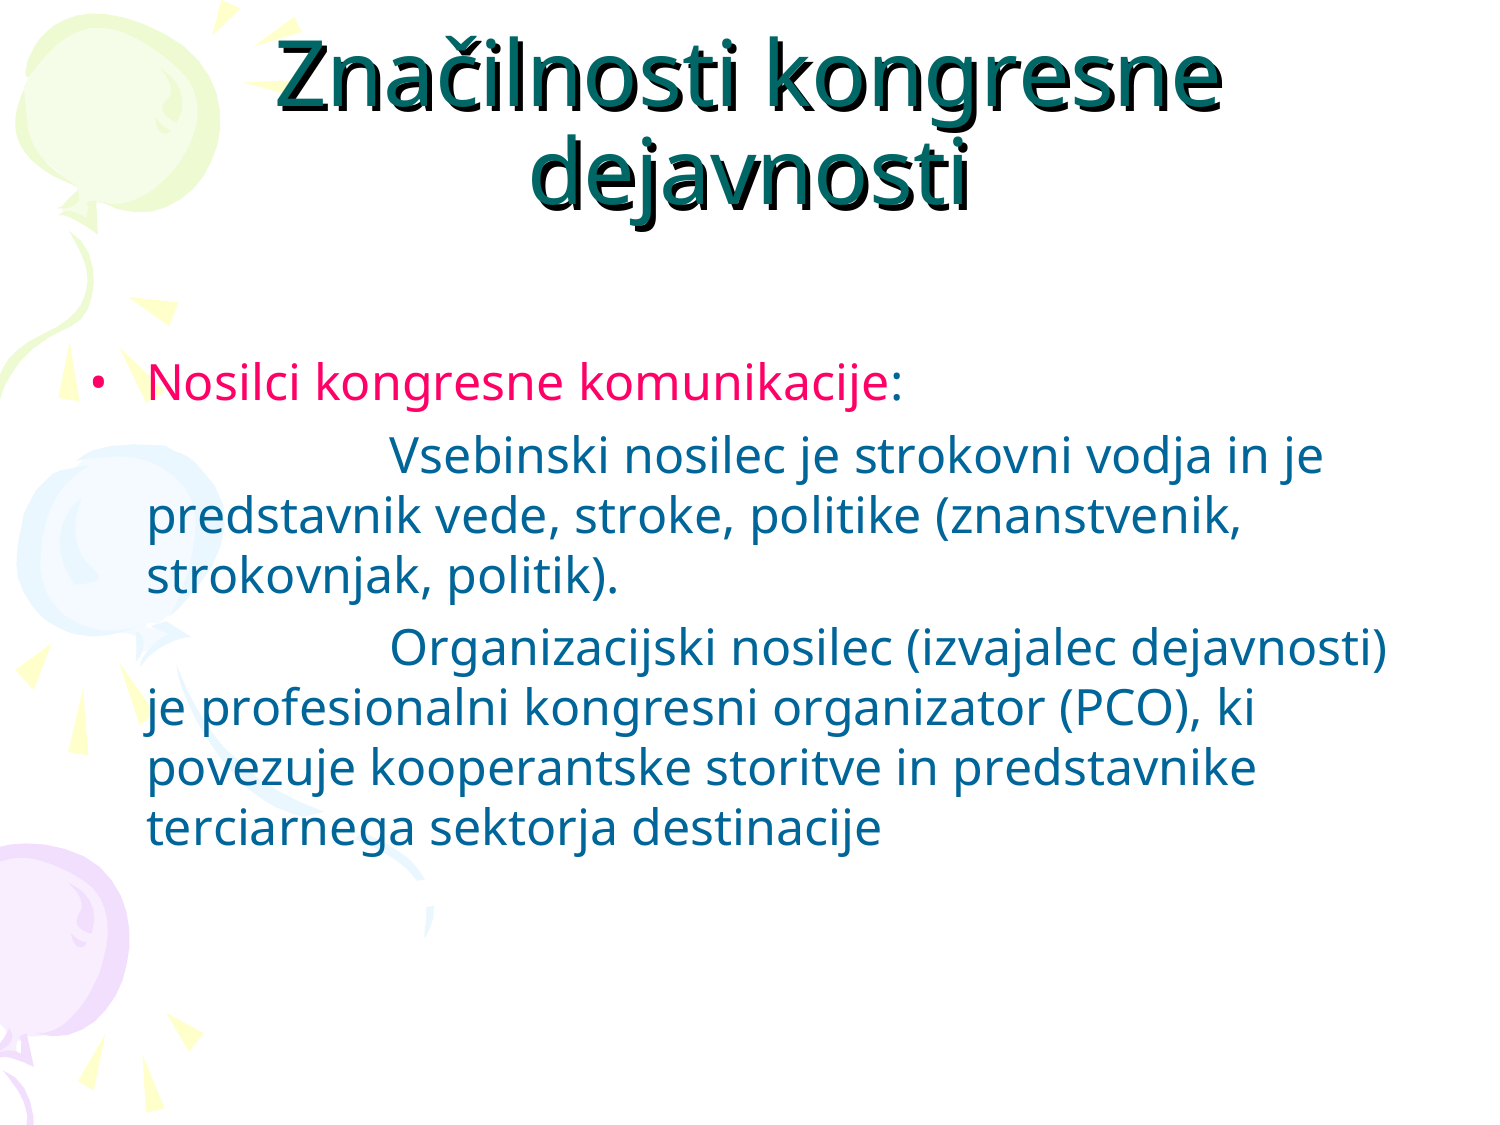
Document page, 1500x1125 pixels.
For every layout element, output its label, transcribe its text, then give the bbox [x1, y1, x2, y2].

title Značilnosti kongresne dejavnosti [72, 16, 1426, 233]
list Nosilci kongresne komunikacije: Vsebinski nosilec je strokovni vodja in je predstavnik vede, stroke, politike (znanstvenik, strokovnjak, politik). Organizacijski nosilec (izvajalec dejavnosti) je profesionalni kongresni organizator (PCO), ki povezuje kooperantske storitve in predstavnike terciarnega sektorja destinacije [75, 262, 1426, 994]
